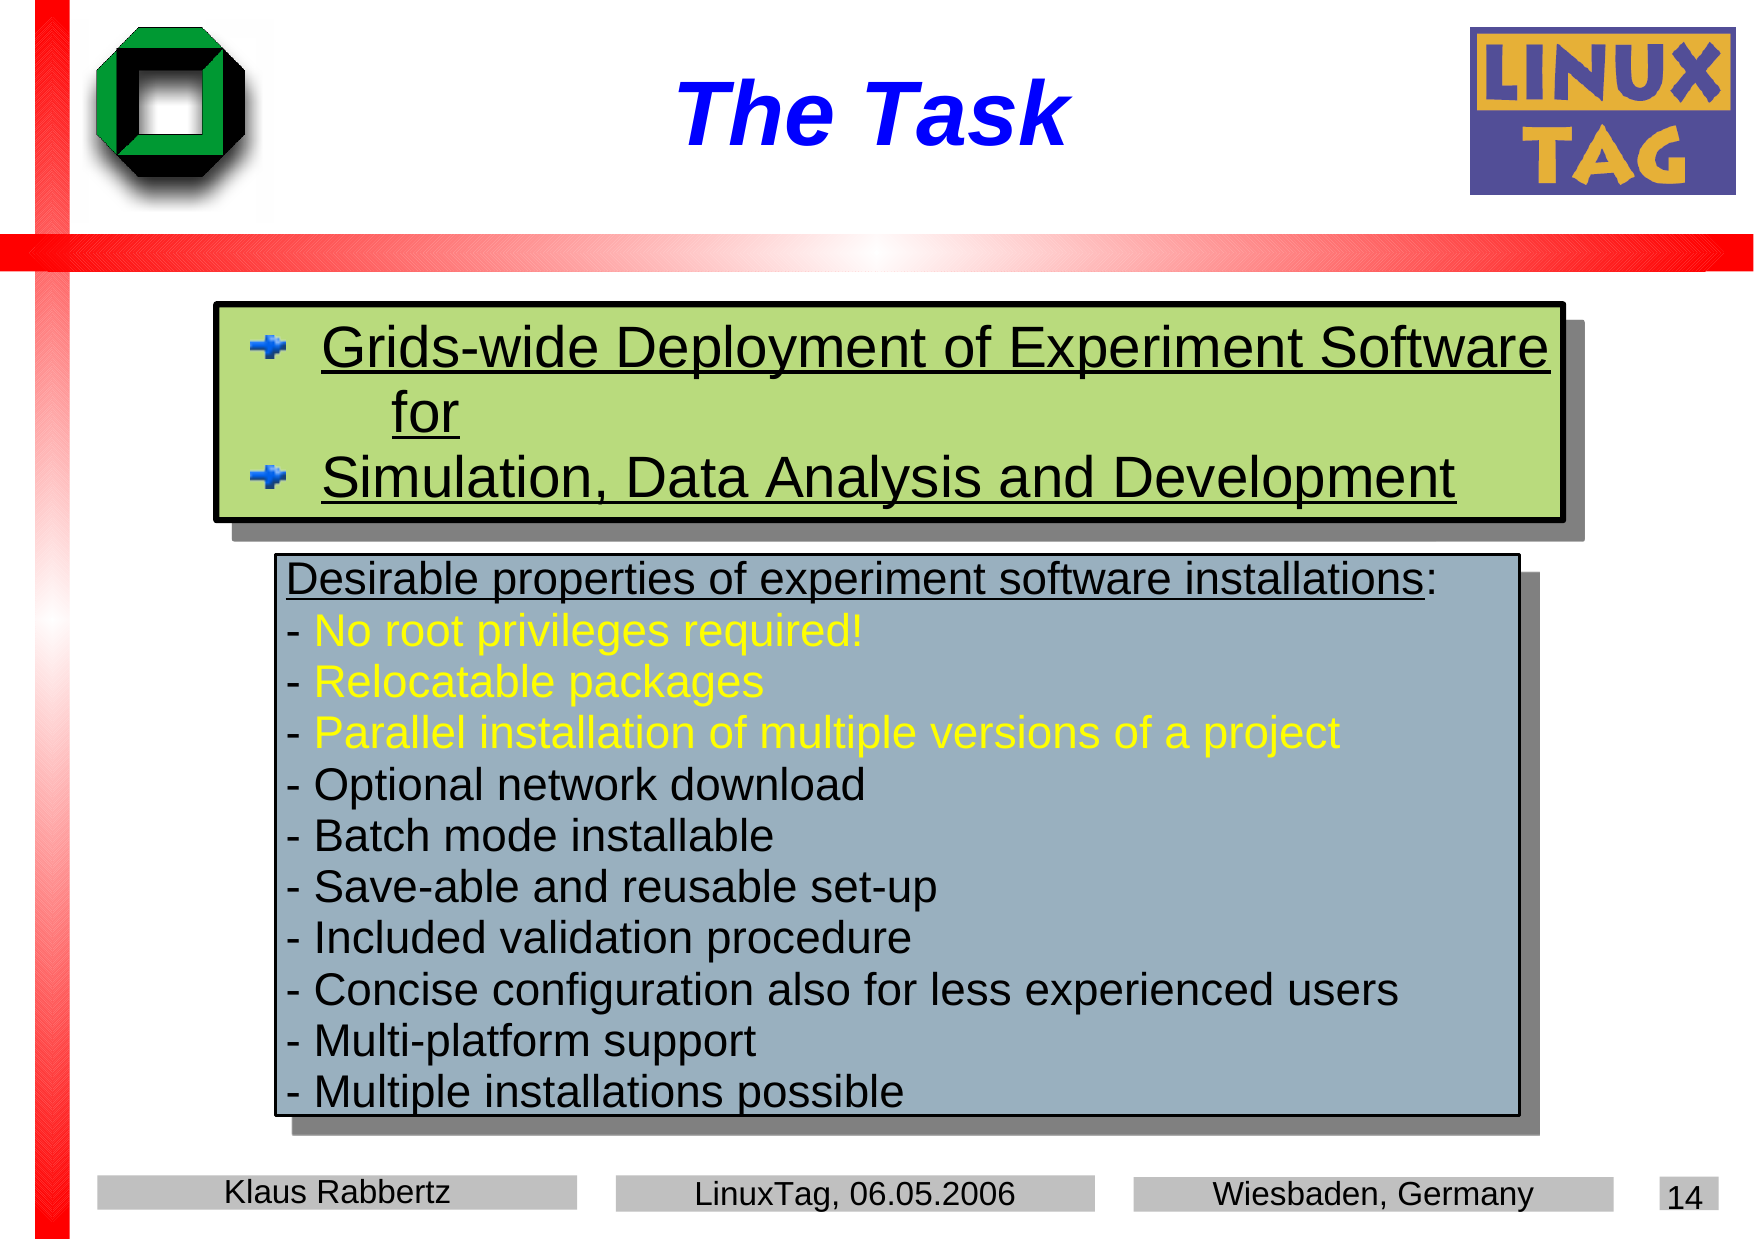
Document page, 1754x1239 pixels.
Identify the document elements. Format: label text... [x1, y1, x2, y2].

title The Task [266, 10, 1476, 218]
text_box Desirable properties of experiment software installations: - No root privileges required! - Relocatable packages - Parallel installation of multiple versions of a project - Optional network download - Batch mode installable - Save-able and reusable set-up - Included validation procedure - Concise configuration also for less experienced users - Multi-platform support - Multiple installations possible [275, 554, 1520, 1116]
picture [250, 335, 286, 359]
text_box Grids-wide Deployment of Experiment Software for Simulation, Data Analysis and Development [216, 304, 1564, 521]
picture [1476, 27, 1736, 195]
picture [250, 465, 286, 489]
picture [71, 19, 274, 223]
